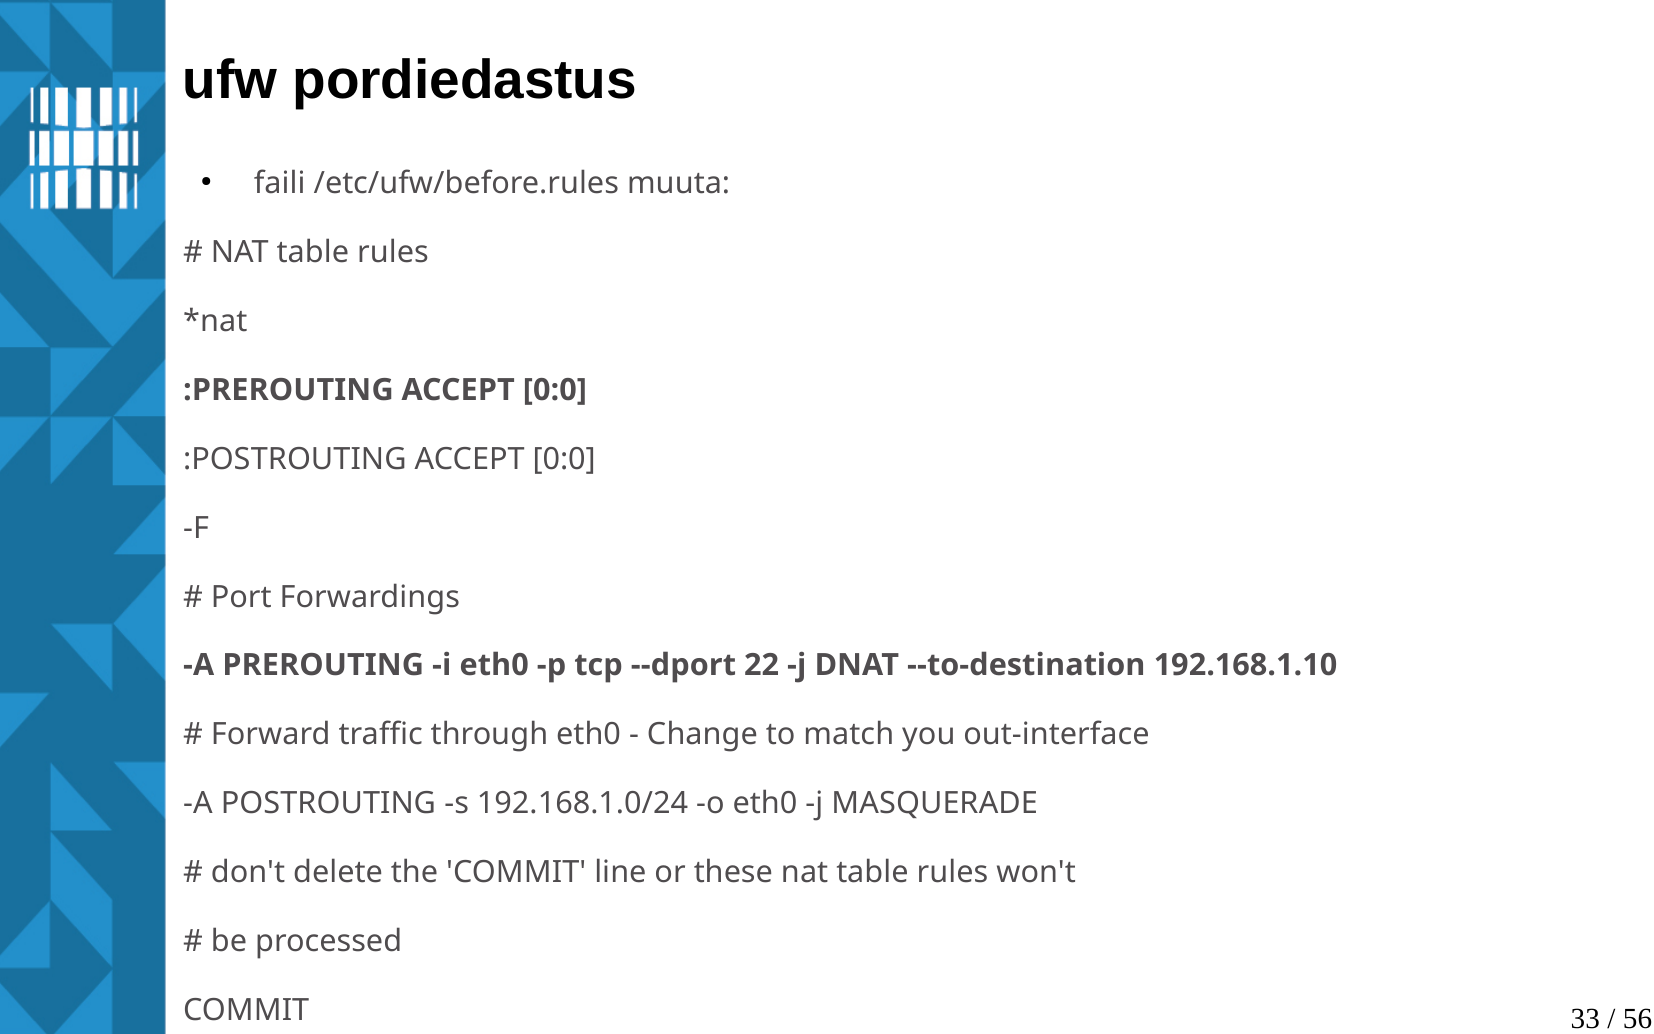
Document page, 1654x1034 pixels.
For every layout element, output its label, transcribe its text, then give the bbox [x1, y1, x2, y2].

list faili /etc/ufw/before.rules muuta: # NAT table rules *nat :PREROUTING ACCEPT [0:0] :POSTROUTING ACCEPT [0:0] -F # Port Forwardings -A PREROUTING -i eth0 -p tcp --dport 22 -j DNAT --to-destination 192.168.1.10 # Forward traffic through eth0 - Change to match you out-interface -A POSTROUTING -s 192.168.1.0/24 -o eth0 -j MASQUERADE # don't delete the 'COMMIT' line or these nat table rules won't # be processed COMMIT [183, 161, 1595, 974]
title ufw pordiedastus [183, 28, 1595, 131]
